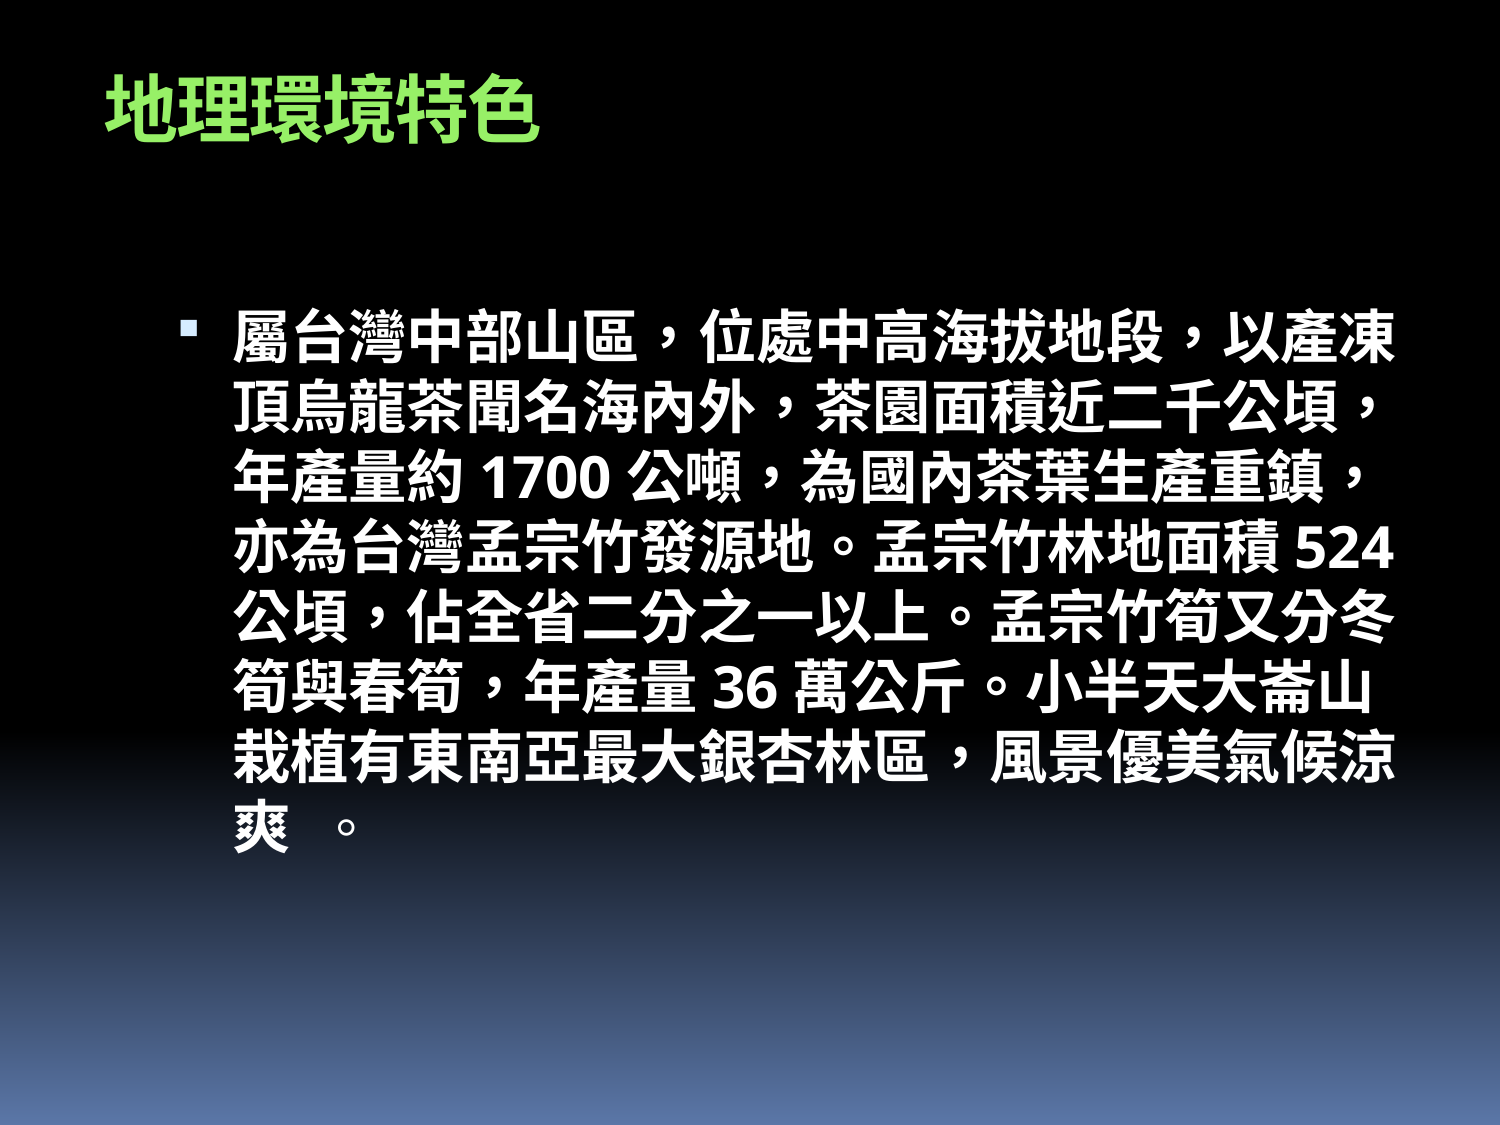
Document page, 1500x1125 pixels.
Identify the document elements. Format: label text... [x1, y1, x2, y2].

title 地理環境特色 [88, 54, 1364, 243]
list 屬台灣中部山區，位處中高海拔地段，以產凍頂烏龍茶聞名海內外，茶園面積近二千公頃，年產量約1700公噸，為國內茶葉生產重鎮，亦為台灣孟宗竹發源地。孟宗竹林地面積524公頃，佔全省二分之一以上。孟宗竹筍又分冬筍與春筍，年產量36萬公斤。小半天大崙山栽植有東南亞最大銀杏林區，風景優美氣候涼爽 。 [150, 292, 1425, 1043]
